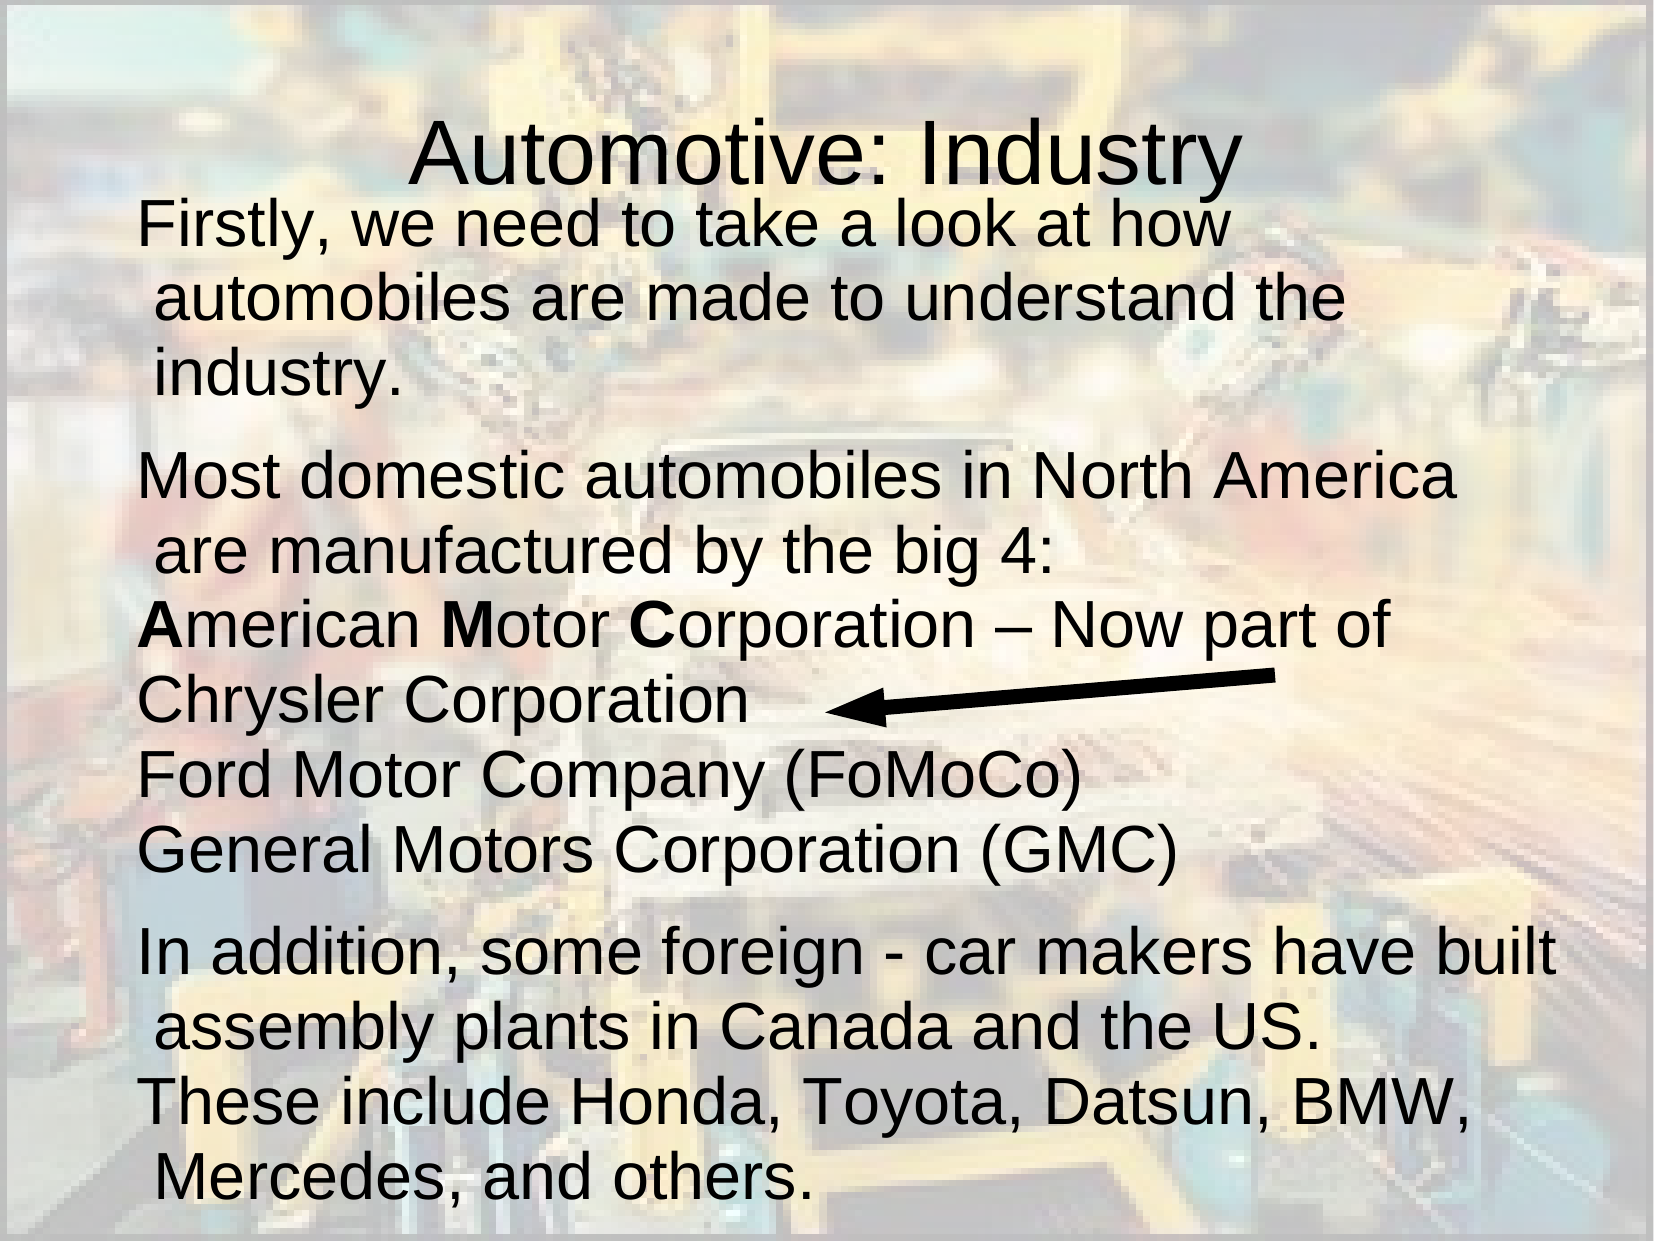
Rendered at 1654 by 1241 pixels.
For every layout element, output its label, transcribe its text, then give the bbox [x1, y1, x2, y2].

title Automotive: Industry [82, 49, 1571, 185]
picture [0, 0, 1654, 1241]
subtitle Firstly, we need to take a look at how automobiles are made to understand the industry. Most domestic automobiles in North America are manufactured by the big 4: American Motor Corporation – Now part of Chrysler Corporation Ford Motor Company (FoMoCo) General Motors Corporation (GMC) In addition, some foreign - car makers have built assembly plants in Canada and the US. These include Honda, Toyota, Datsun, BMW, Mercedes, and others. [82, 185, 1571, 1214]
